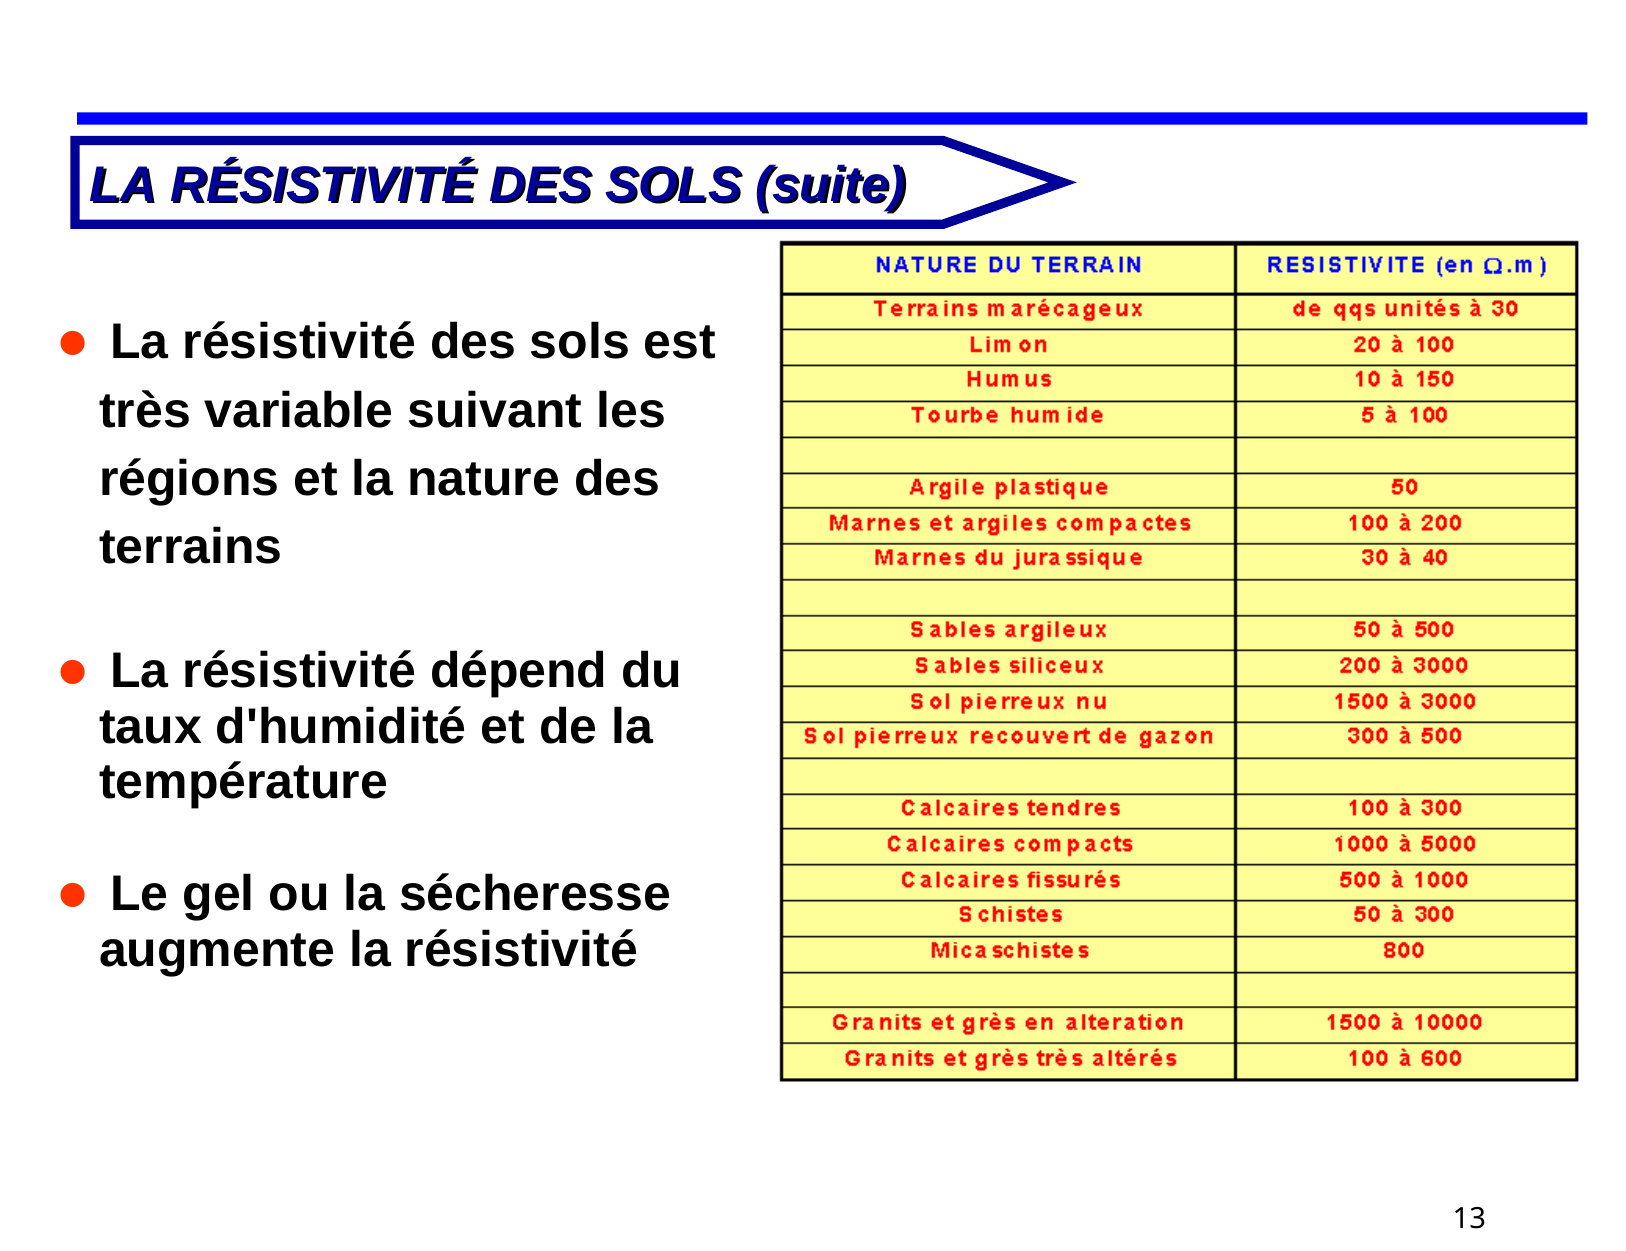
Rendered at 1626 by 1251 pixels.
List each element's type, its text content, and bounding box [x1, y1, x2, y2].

chart [774, 235, 1588, 1088]
text_box  La résistivité des sols est très variable suivant les régions et la nature des terrains  La résistivité dépend du taux d'humidité et de la température  Le gel ou la sécheresse augmente la résistivité [40, 305, 763, 1050]
text_box LA RÉSISTIVITÉ DES SOLS (suite)‏ [75, 140, 1063, 225]
